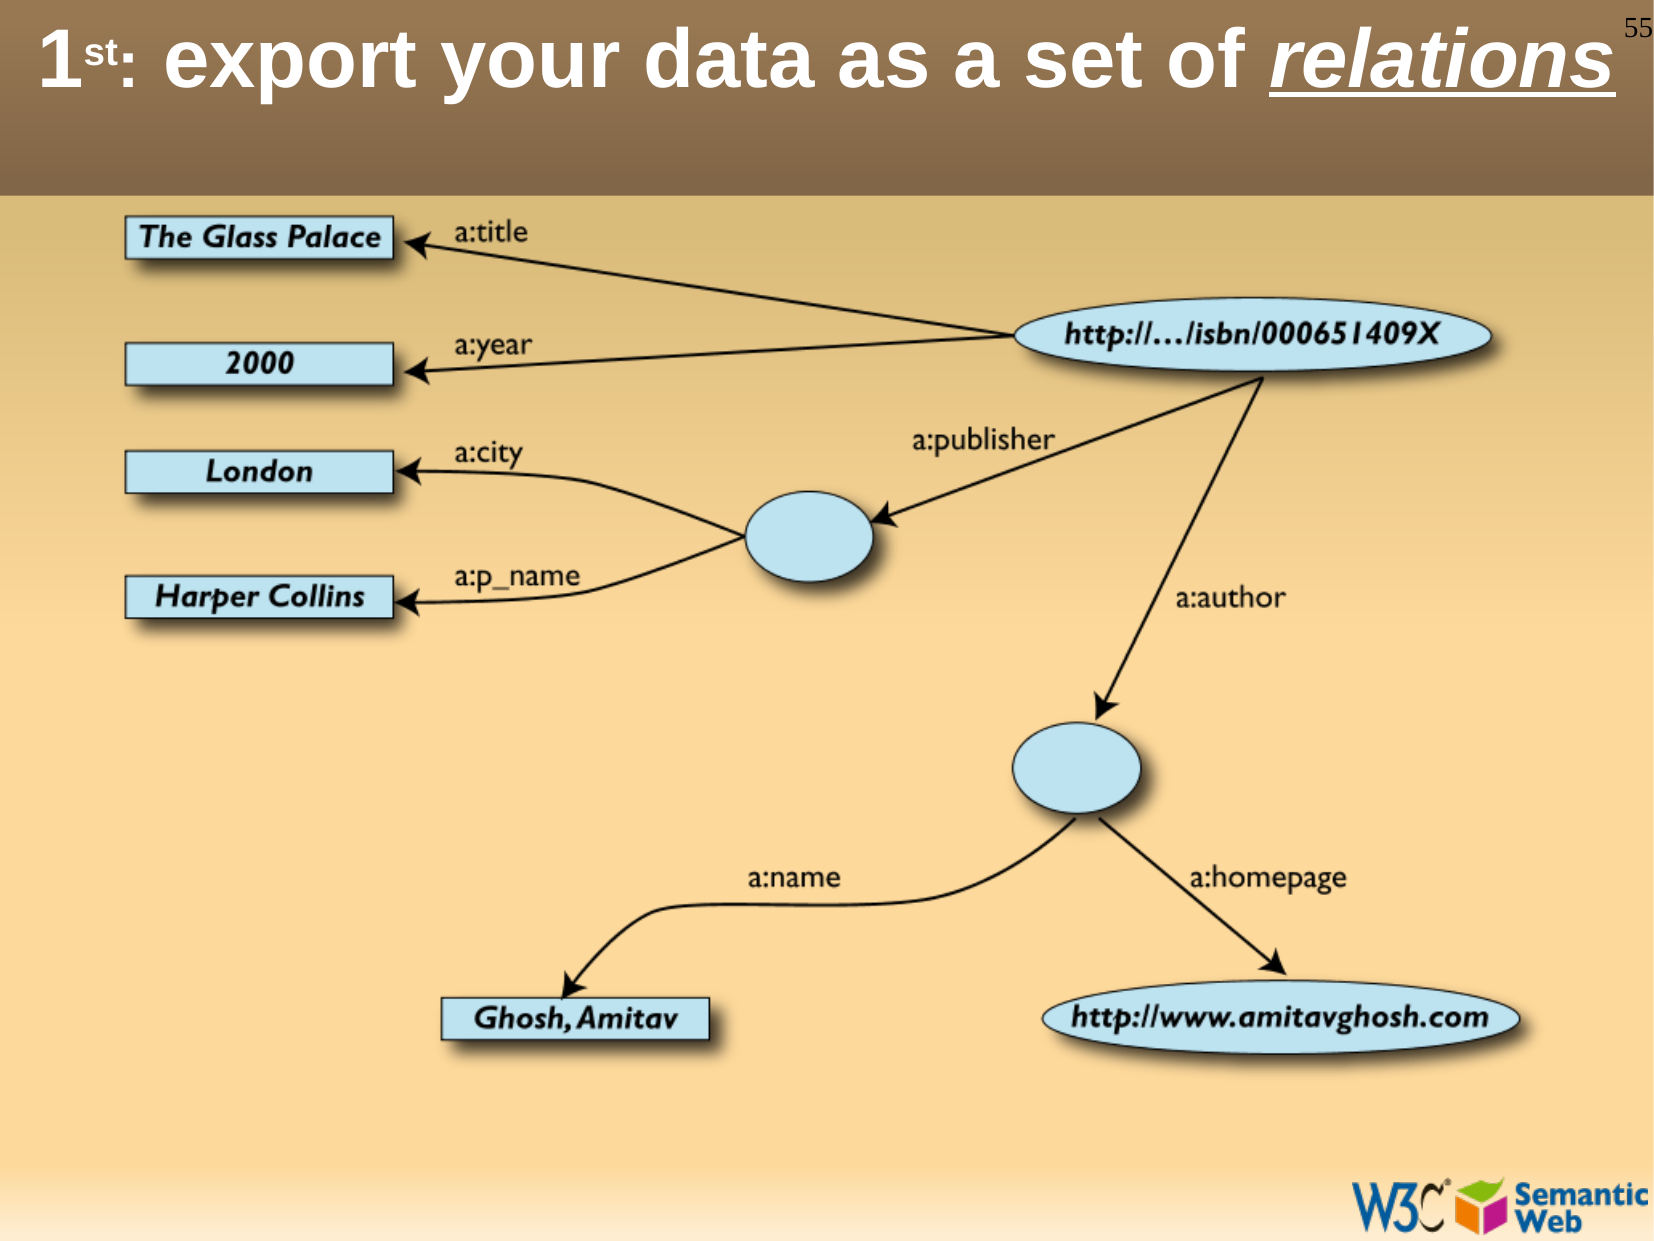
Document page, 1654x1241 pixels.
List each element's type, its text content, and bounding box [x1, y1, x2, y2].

picture [0, 119, 1654, 1241]
title 1st: export your data as a set of relations [0, 0, 1654, 119]
